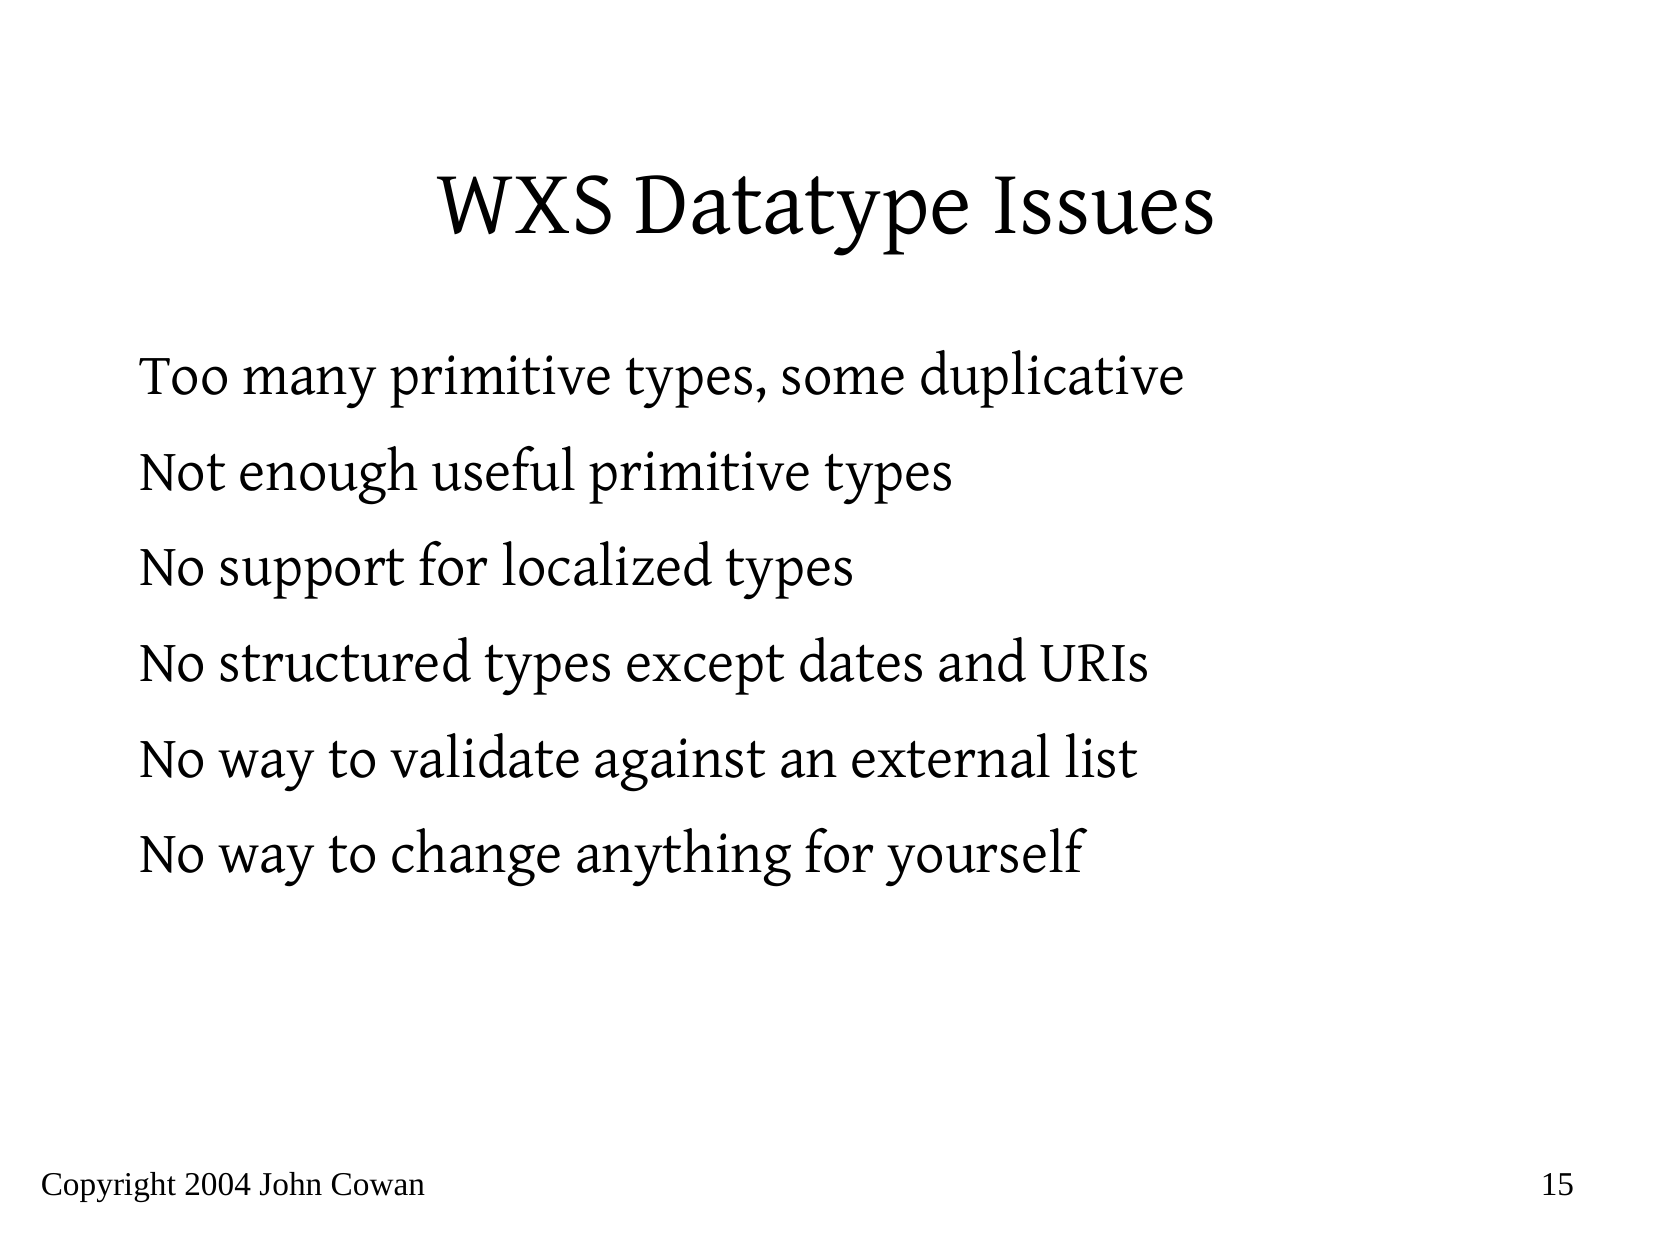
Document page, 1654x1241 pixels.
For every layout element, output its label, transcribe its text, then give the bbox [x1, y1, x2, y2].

title WXS Datatype Issues [121, 102, 1534, 311]
list Too many primitive types, some duplicative Not enough useful primitive types No support for localized types No structured types except dates and URIs No way to validate against an external list No way to change anything for yourself [121, 344, 1534, 1127]
